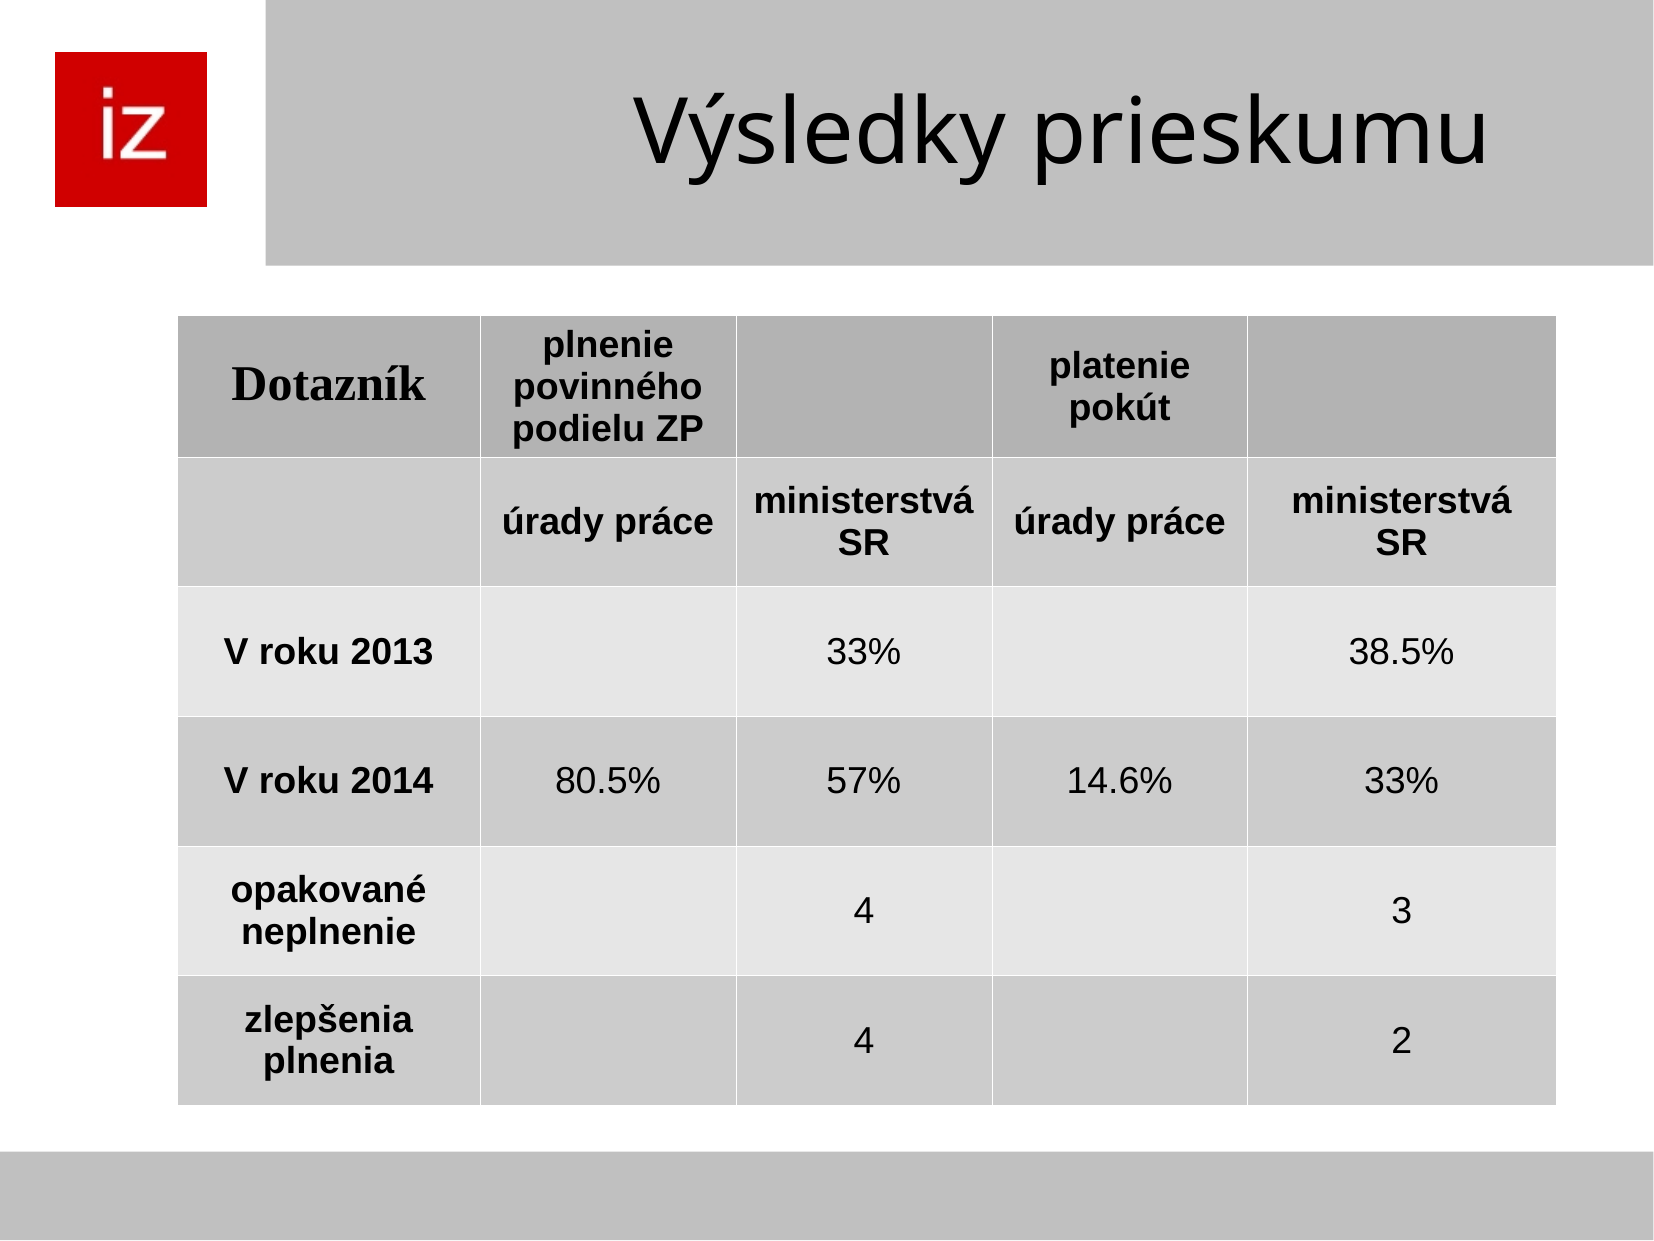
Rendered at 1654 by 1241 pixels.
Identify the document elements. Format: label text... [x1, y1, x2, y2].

table_cell 38.5% [1248, 587, 1556, 716]
table_cell zlepšenia plnenia [178, 976, 480, 1105]
table_header platenie pokút [993, 316, 1247, 457]
table_cell opakované neplnenie [178, 847, 480, 975]
table_header Dotazník [178, 316, 480, 457]
table_cell [993, 587, 1247, 716]
table_cell 14.6% [993, 717, 1247, 846]
table_cell 3 [1248, 847, 1556, 975]
table_cell 2 [1248, 976, 1556, 1105]
table_cell 57% [737, 717, 992, 846]
table_cell 4 [737, 847, 992, 975]
table_cell [481, 976, 736, 1105]
table_cell ministerstvá SR [737, 458, 992, 586]
table_cell [481, 587, 736, 716]
table_cell [993, 847, 1247, 975]
table_cell V roku 2014 [178, 717, 480, 846]
table_cell [993, 976, 1247, 1105]
table_cell úrady práce [993, 458, 1247, 586]
title Výsledky prieskumu [561, 29, 1565, 237]
table_header [737, 316, 992, 457]
table_cell 33% [737, 587, 992, 716]
table_header [1248, 316, 1556, 457]
table_cell 80.5% [481, 717, 736, 846]
picture [55, 52, 207, 207]
table_cell ministerstvá SR [1248, 458, 1556, 586]
table_cell V roku 2013 [178, 587, 480, 716]
table_cell [481, 847, 736, 975]
table_header plnenie povinného podielu ZP [481, 316, 736, 457]
table_cell 33% [1248, 717, 1556, 846]
table_cell 4 [737, 976, 992, 1105]
table_cell úrady práce [481, 458, 736, 586]
table_cell [178, 458, 480, 586]
